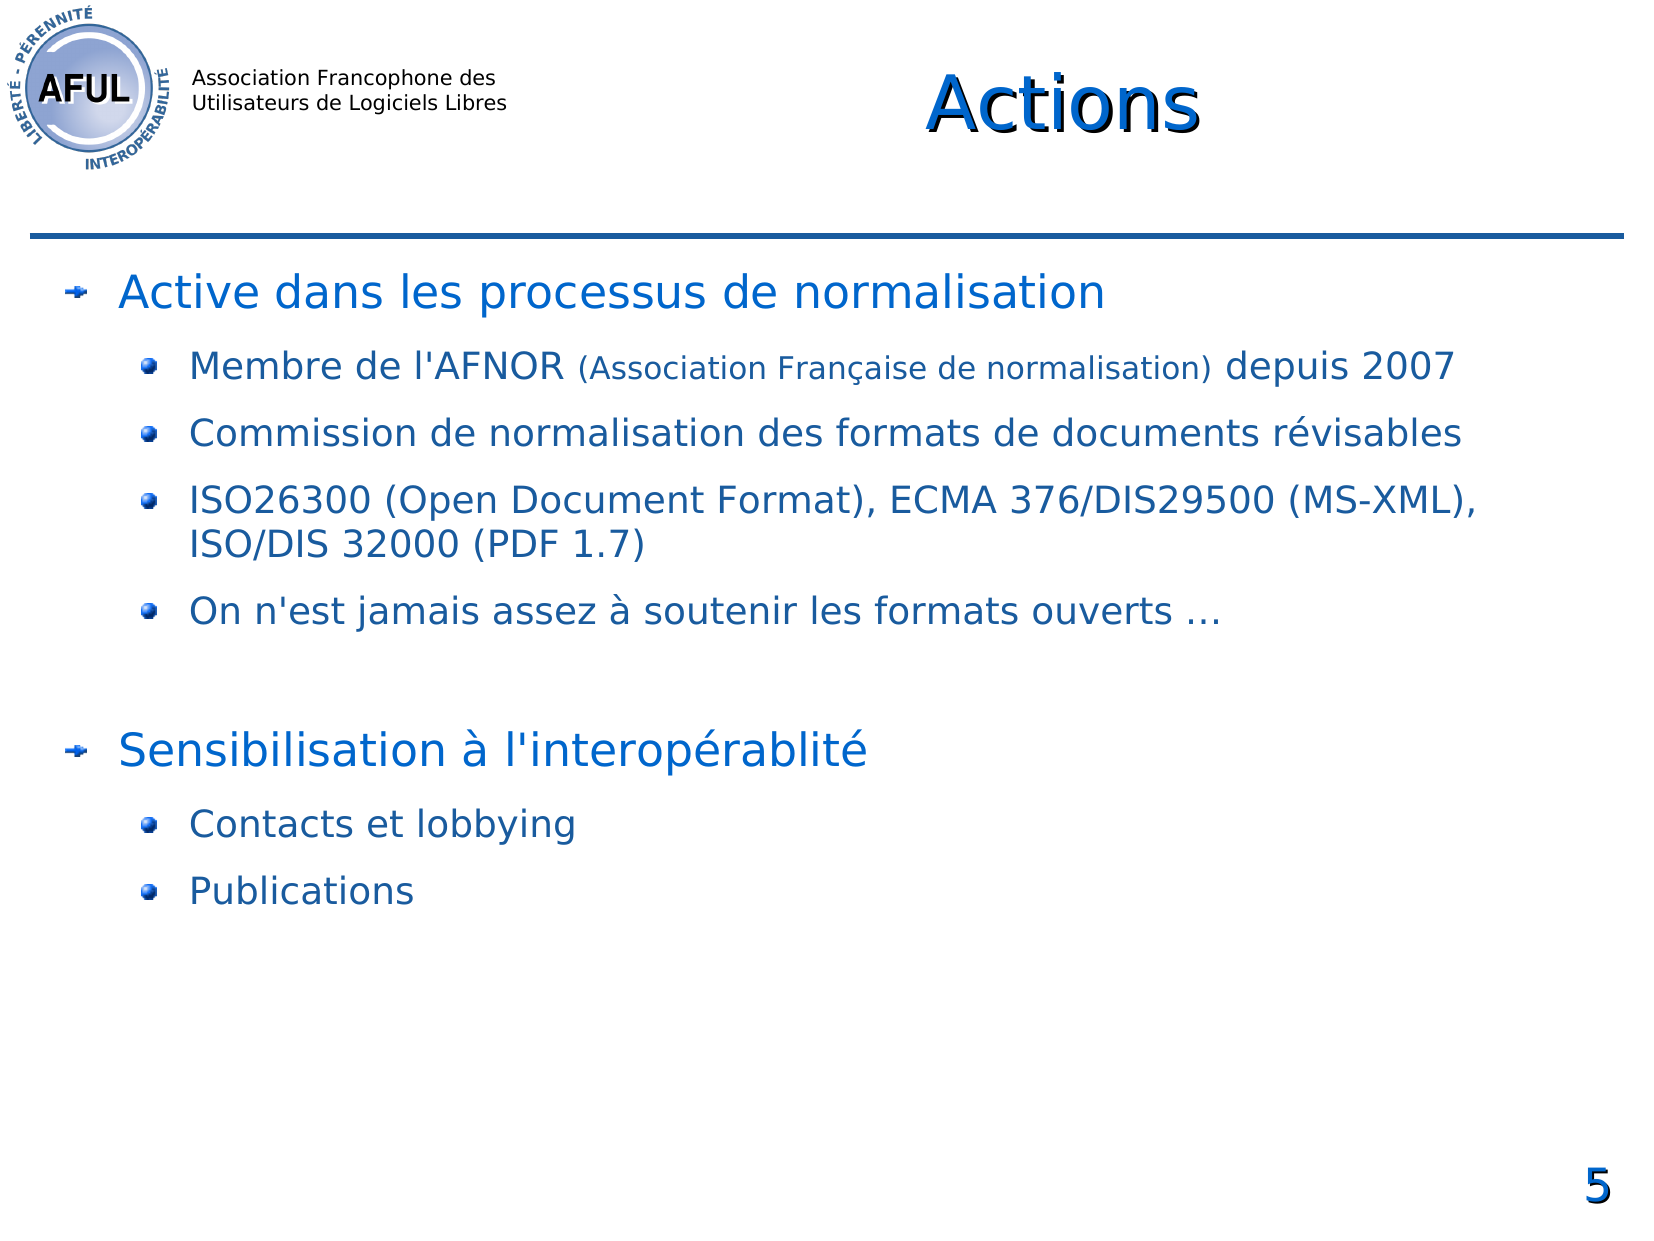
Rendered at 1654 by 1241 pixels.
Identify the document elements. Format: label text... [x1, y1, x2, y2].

picture [0, 0, 178, 178]
list Active dans les processus de normalisation Membre de l'AFNOR (Association Française de normalisation) depuis 2007 Commission de normalisation des formats de documents révisables ISO26300 (Open Document Format), ECMA 376/DIS29500 (MS-XML), ISO/DIS 32000 (PDF 1.7) On n'est jamais assez à soutenir les formats ouverts … Sensibilisation à l'interopérablité Contacts et lobbying Publications [47, 265, 1595, 1211]
title Actions [501, 0, 1625, 207]
